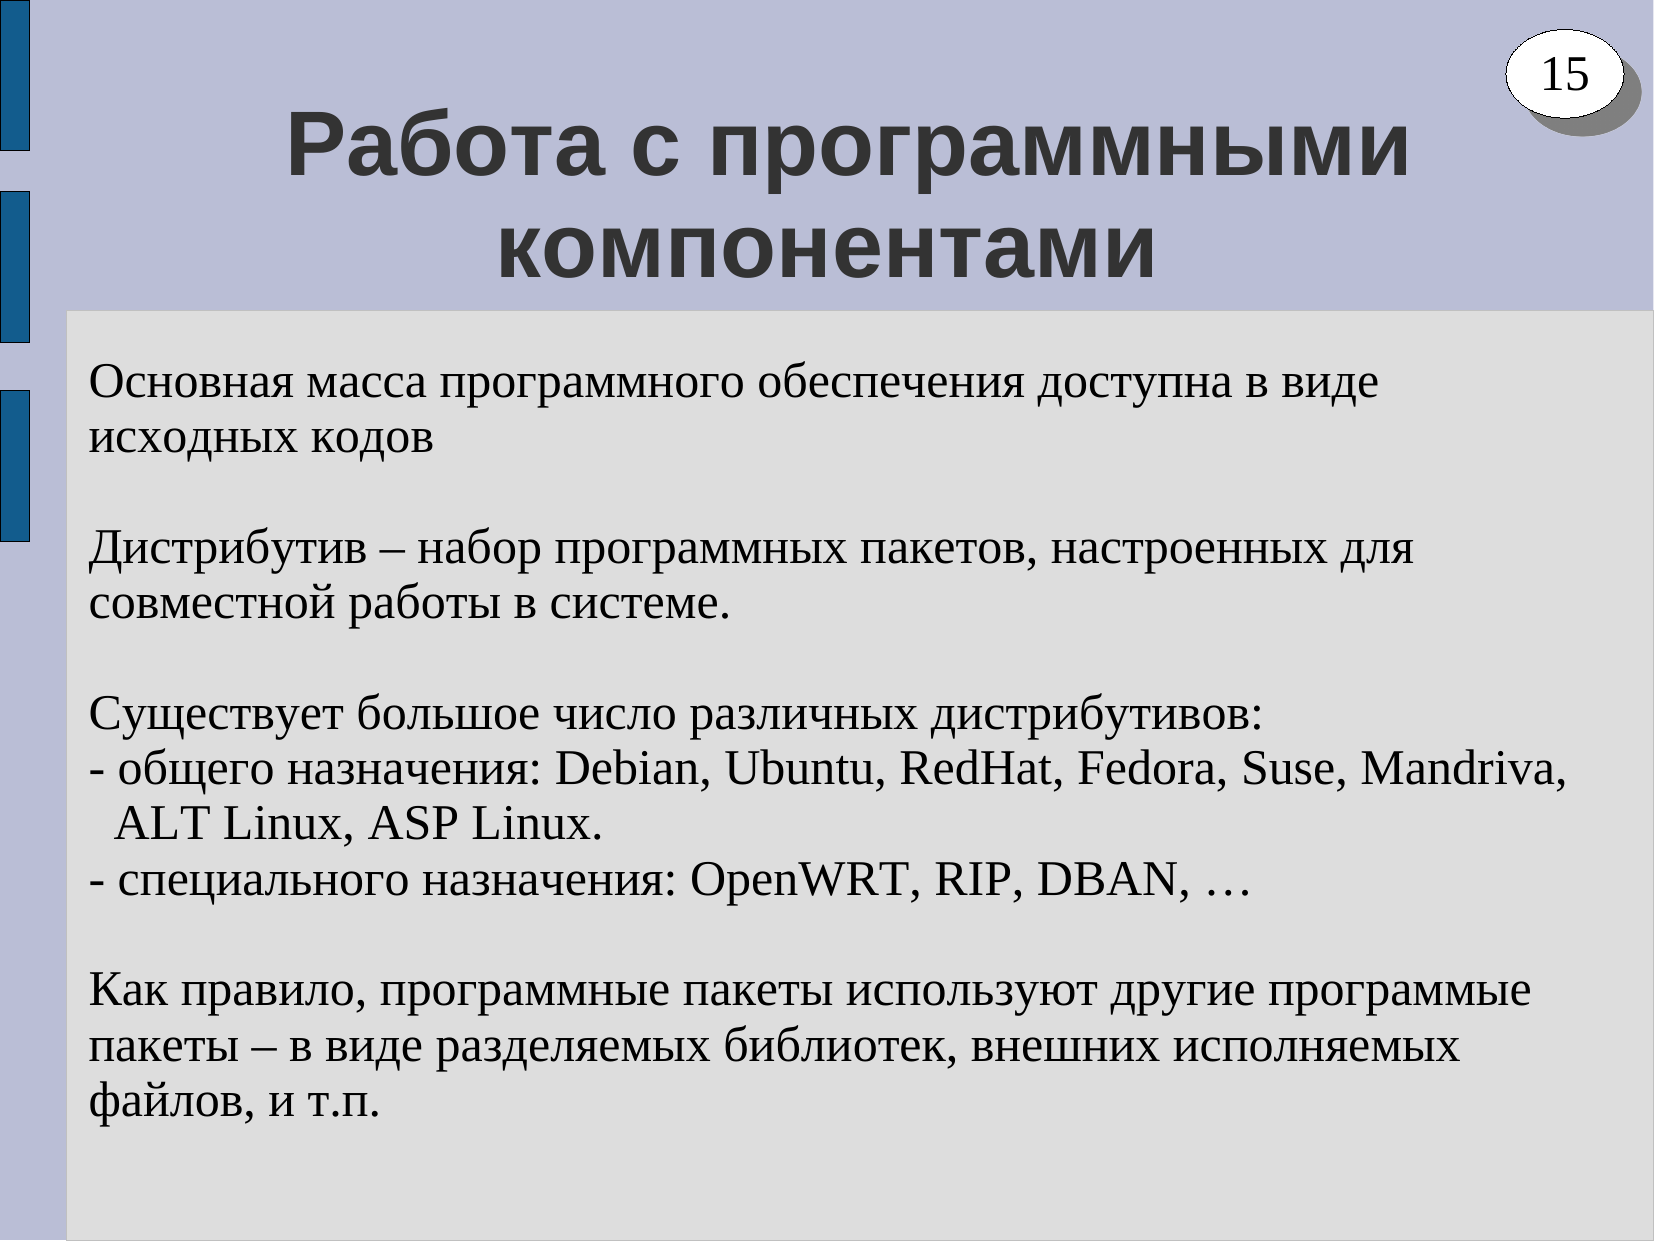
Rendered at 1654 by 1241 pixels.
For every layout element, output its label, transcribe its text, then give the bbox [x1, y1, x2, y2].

title Работа с программными компонентами [121, 91, 1534, 299]
text_box Основная масса программного обеспечения доступна в виде исходных кодов Дистрибутив – набор программных пакетов, настроенных для совместной работы в системе. Существует большое число различных дистрибутивов: - общего назначения: Debian, Ubuntu, RedHat, Fedora, Suse, Mandriva, ALT Linux, ASP Linux. - специального назначения: OpenWRT, RIP, DBAN, … Как правило, программные пакеты используют другие программые пакеты – в виде разделяемых библиотек, внешних исполняемых файлов, и т.п. [88, 353, 1581, 1128]
text_box 15 [1505, 29, 1625, 119]
